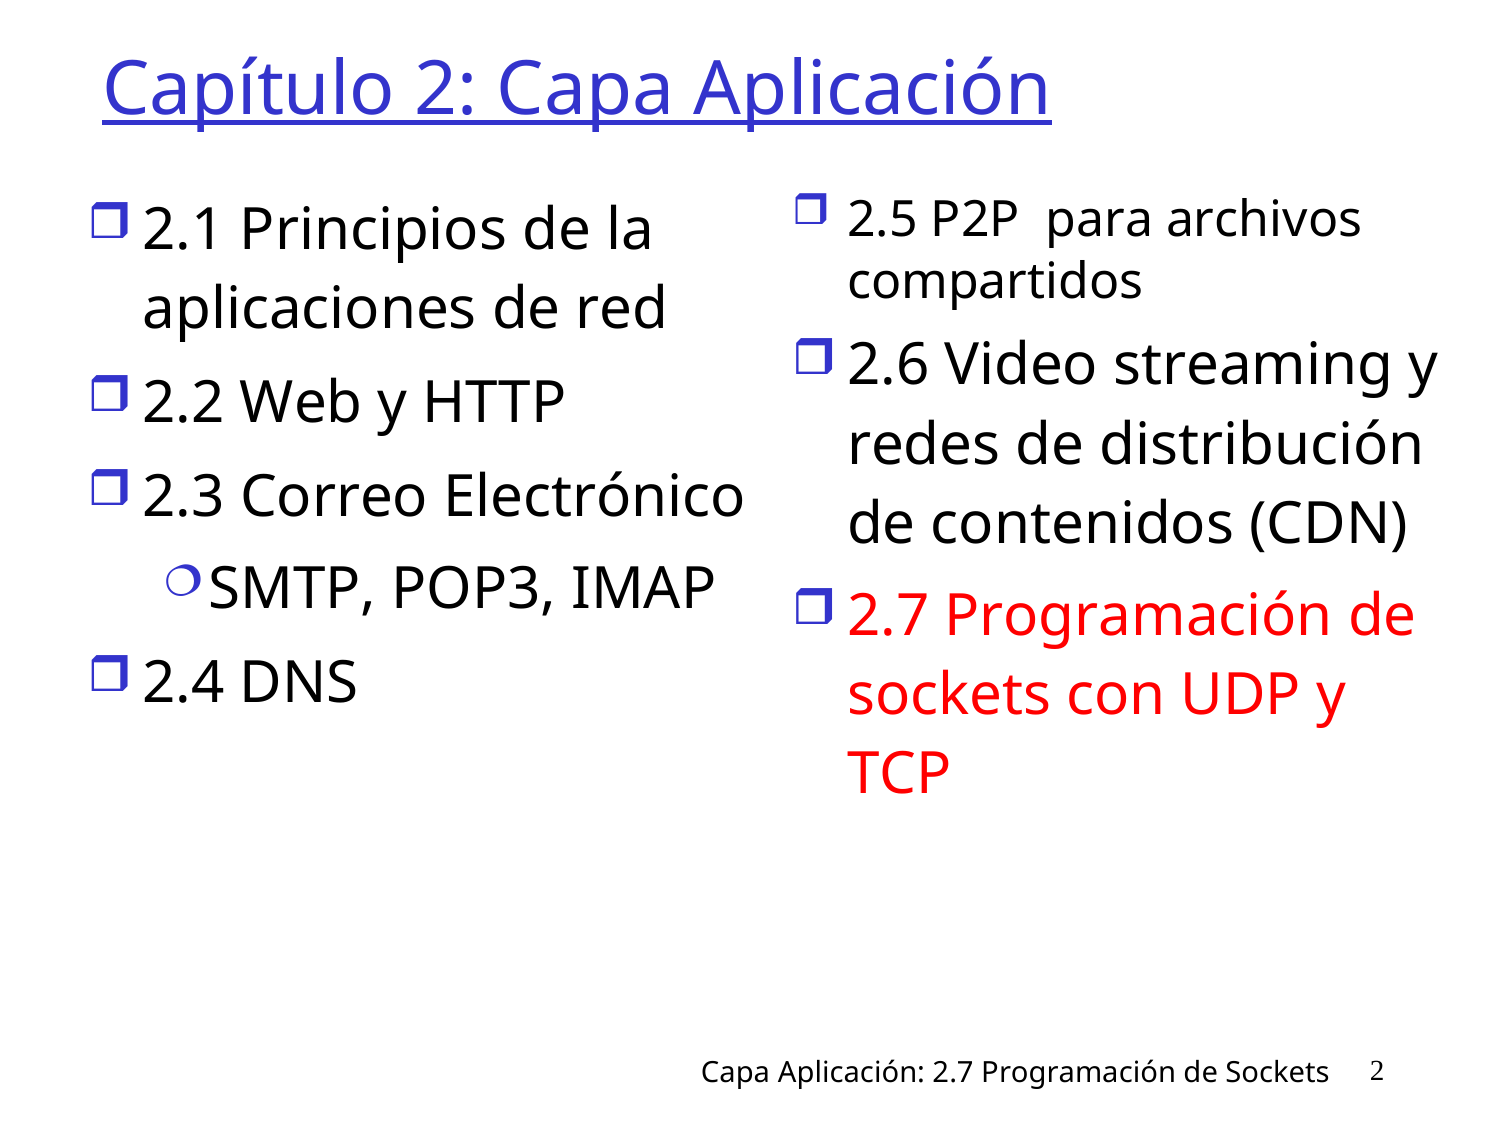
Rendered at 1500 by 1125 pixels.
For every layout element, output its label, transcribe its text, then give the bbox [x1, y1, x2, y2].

list 2.1 Principios de la aplicaciones de red 2.2 Web y HTTP 2.3 Correo Electrónico SMTP, POP3, IMAP 2.4 DNS [87, 187, 759, 1066]
title Capítulo 2: Capa Aplicación [87, 23, 1463, 150]
list 2.5 P2P para archivos compartidos 2.6 Video streaming y redes de distribución de contenidos (CDN) 2.7 Programación de sockets con UDP y TCP [792, 187, 1464, 951]
